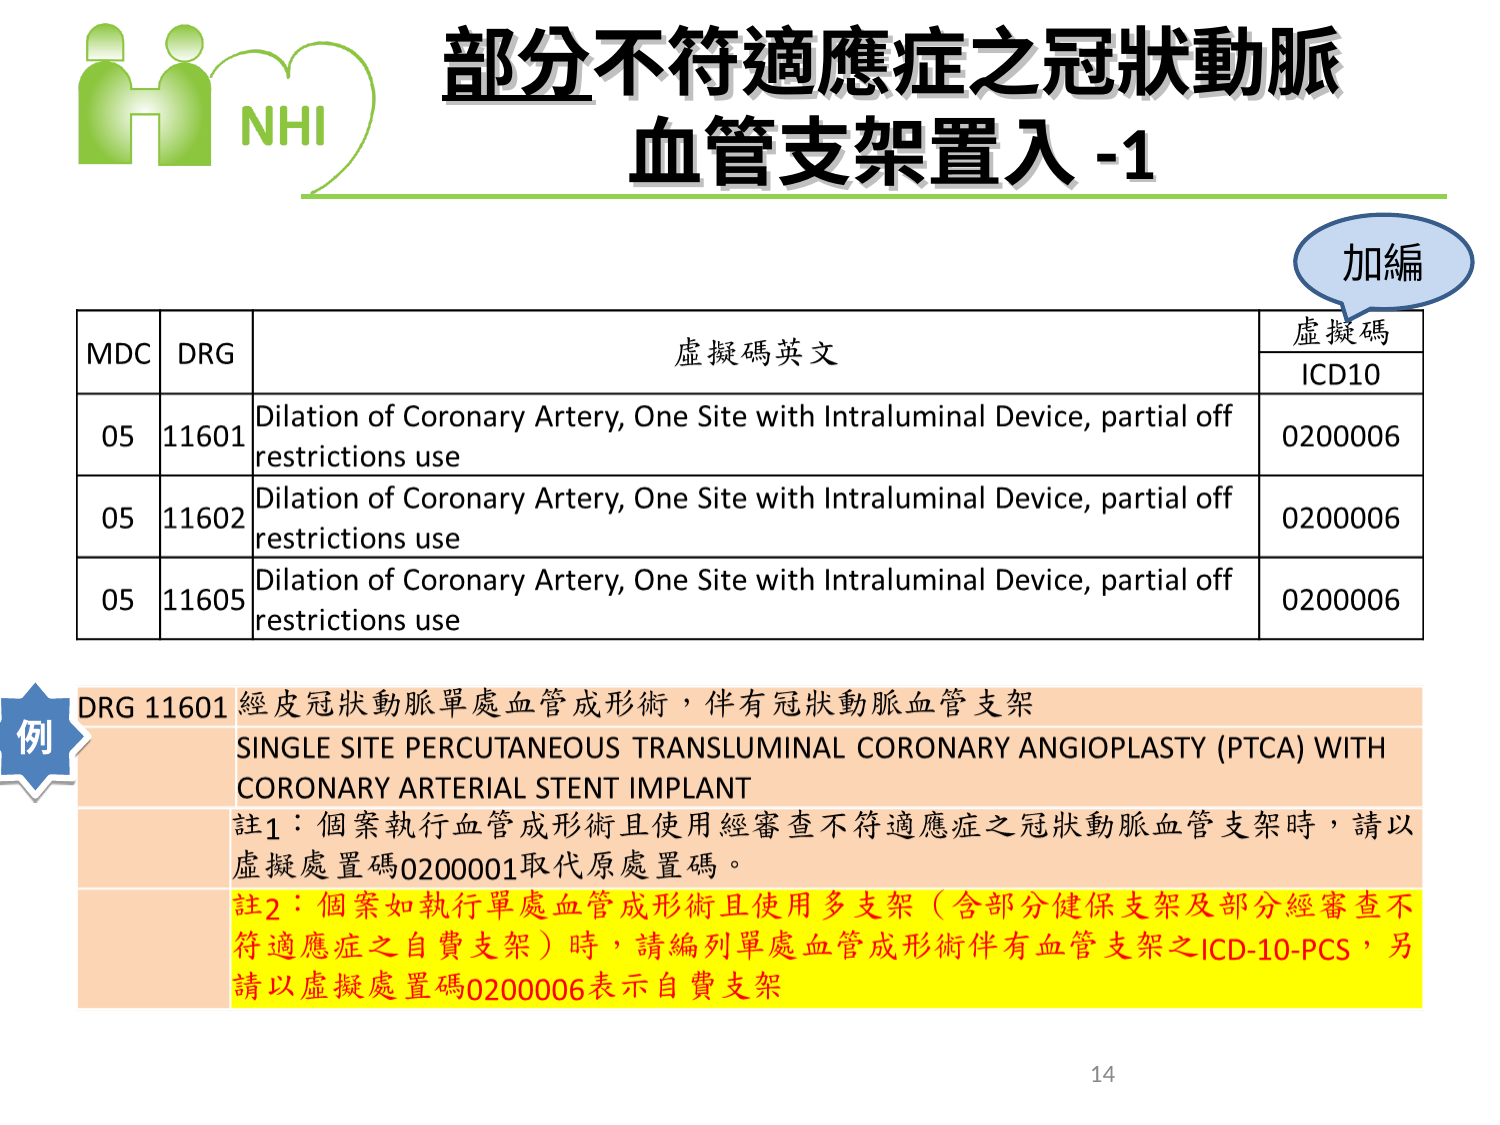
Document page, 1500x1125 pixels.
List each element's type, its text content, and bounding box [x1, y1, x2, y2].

picture [76, 677, 1424, 1031]
text_box 例 [0, 677, 89, 796]
title 部分不符適應症之冠狀動脈 血管支架置入-1 [371, 7, 1412, 195]
text_box 14 [1074, 1042, 1426, 1103]
picture [76, 301, 1424, 661]
text_box 加編 [1295, 214, 1473, 322]
